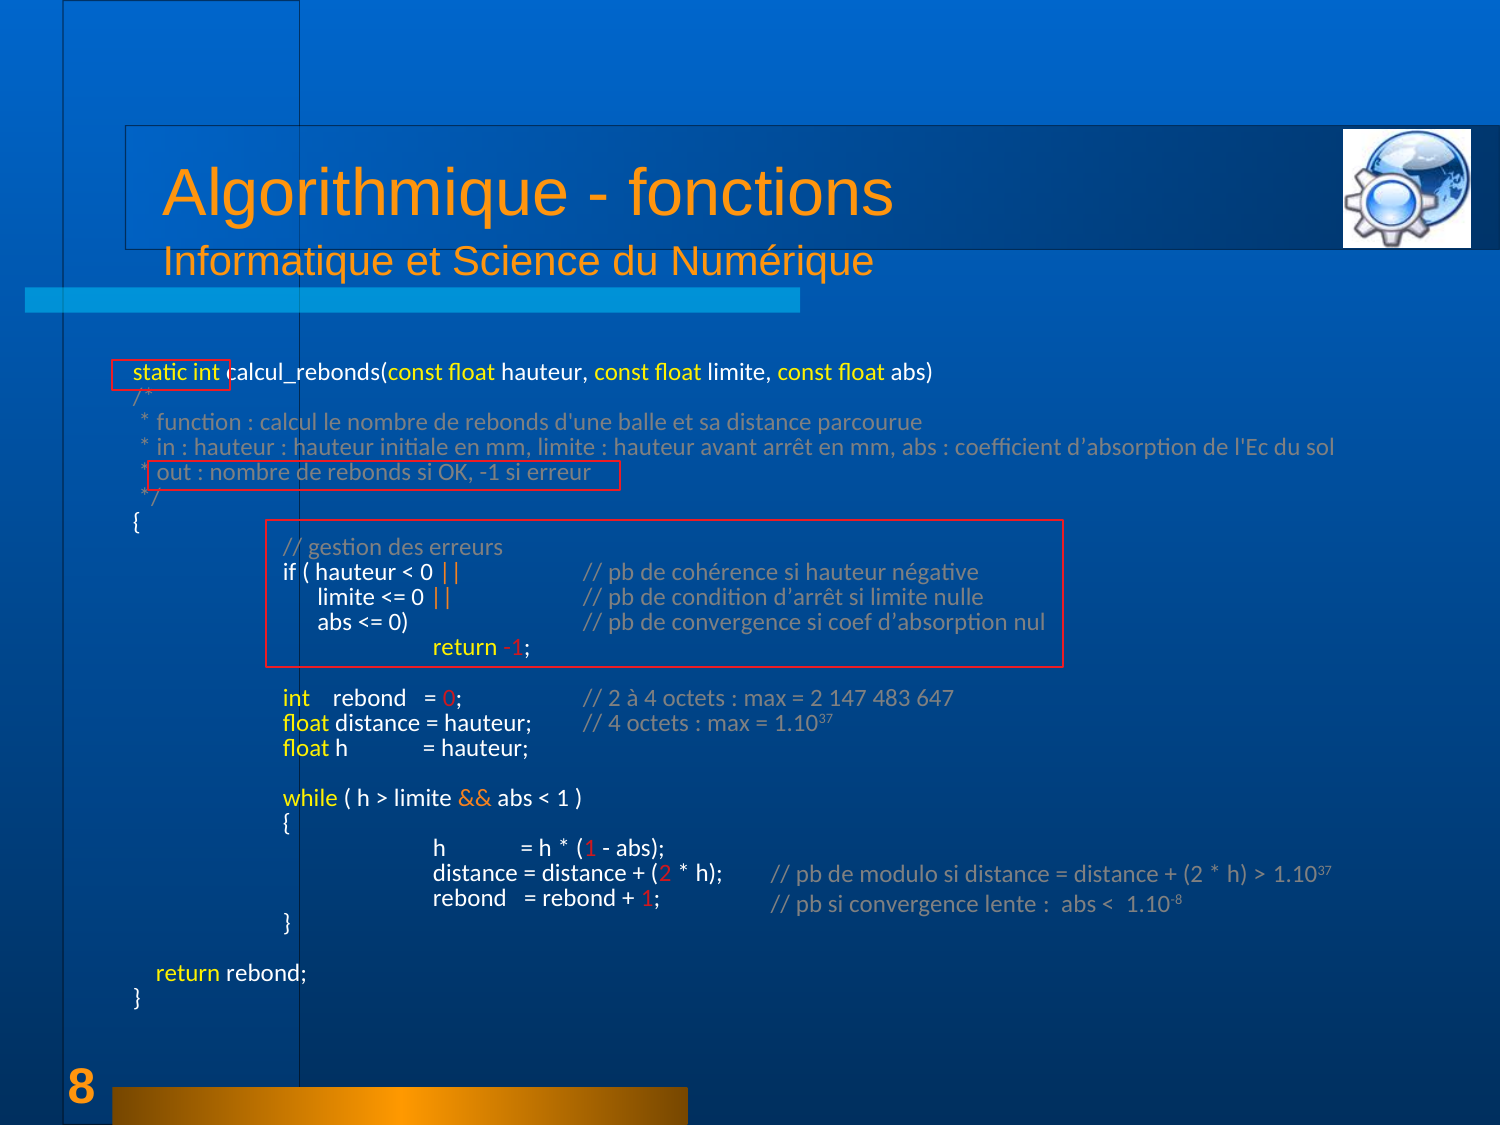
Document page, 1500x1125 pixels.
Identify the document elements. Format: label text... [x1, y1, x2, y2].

text_box // pb si convergence lente : abs < 1.10-8 [755, 885, 1406, 929]
text_box // pb de modulo si distance = distance + (2 * h) > 1.1037 [755, 856, 1406, 885]
text_box static int calcul_rebonds(const float hauteur, const float limite, const float abs) /* * function : calcul le nombre de rebonds d'une balle et sa distance parcourue * in : hauteur : hauteur initiale en mm, limite : hauteur avant arrêt en mm, abs : coefficient d’absorption de l'Ec du sol * out : nombre de rebonds si OK, -1 si erreur */ { // gestion des erreurs if ( hauteur < 0 || // pb de cohérence si hauteur négative limite <= 0 || // pb de condition d’arrêt si limite nulle abs <= 0) // pb de convergence si coef d’absorption nul return -1; int rebond = 0; // 2 à 4 octets : max = 2 147 483 647 float distance = hauteur; // 4 octets : max = 1.1037 float h = hauteur; while ( h > limite && abs < 1 ) { h = h * (1 - abs); distance = distance + (2 * h); rebond = rebond + 1; } return rebond; } [118, 354, 1477, 1073]
picture [1343, 129, 1471, 248]
